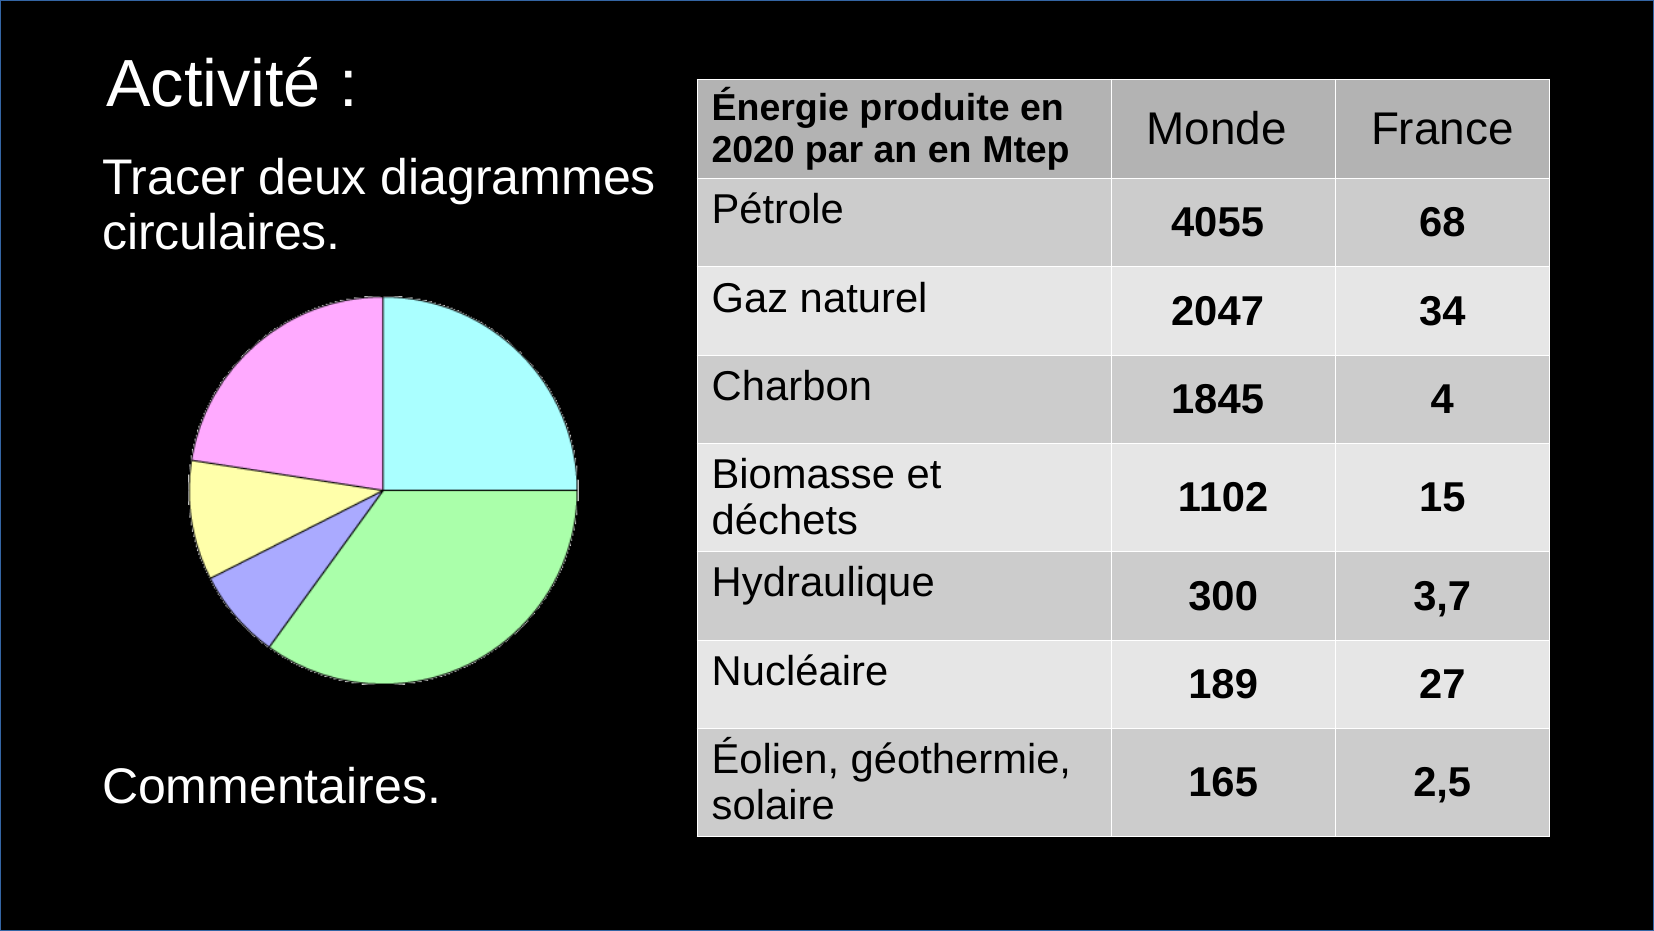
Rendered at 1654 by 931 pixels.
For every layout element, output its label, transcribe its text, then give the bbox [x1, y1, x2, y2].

table_cell Pétrole [733, 179, 1111, 266]
picture [188, 296, 579, 686]
table_cell 68 [1336, 179, 1549, 266]
table_cell 2047 [1112, 267, 1335, 355]
table_cell 15 [1336, 444, 1549, 551]
table_cell Gaz naturel [733, 267, 1111, 355]
table_cell 1845 [1112, 356, 1335, 443]
table_cell 2,5 [1336, 729, 1549, 836]
table_cell 189 [1112, 641, 1335, 728]
table_header France [1336, 80, 1549, 178]
table_cell 4055 [1112, 179, 1335, 266]
table_cell 34 [1336, 267, 1549, 355]
table_cell 4 [1336, 356, 1549, 443]
text_box Tracer deux diagrammes circulaires. Commentaires. [87, 141, 733, 822]
table_cell 3,7 [1336, 552, 1549, 640]
table_cell 165 [1112, 729, 1335, 836]
title Activité : [106, 0, 520, 141]
table_cell 300 [1112, 552, 1335, 640]
table_cell 27 [1336, 641, 1549, 728]
table_cell Éolien, géothermie, solaire [698, 729, 1111, 836]
table_cell Nucléaire [733, 641, 1111, 728]
table_cell Biomasse et déchets [733, 444, 1111, 551]
table_cell 1102 [1112, 444, 1335, 551]
table_cell Charbon [733, 356, 1111, 443]
table_header Monde [1112, 80, 1335, 178]
text_box [0, 0, 1654, 931]
table_header Énergie produite en 2020 par an en Mtep [698, 80, 1111, 178]
table_cell Hydraulique [733, 552, 1111, 640]
